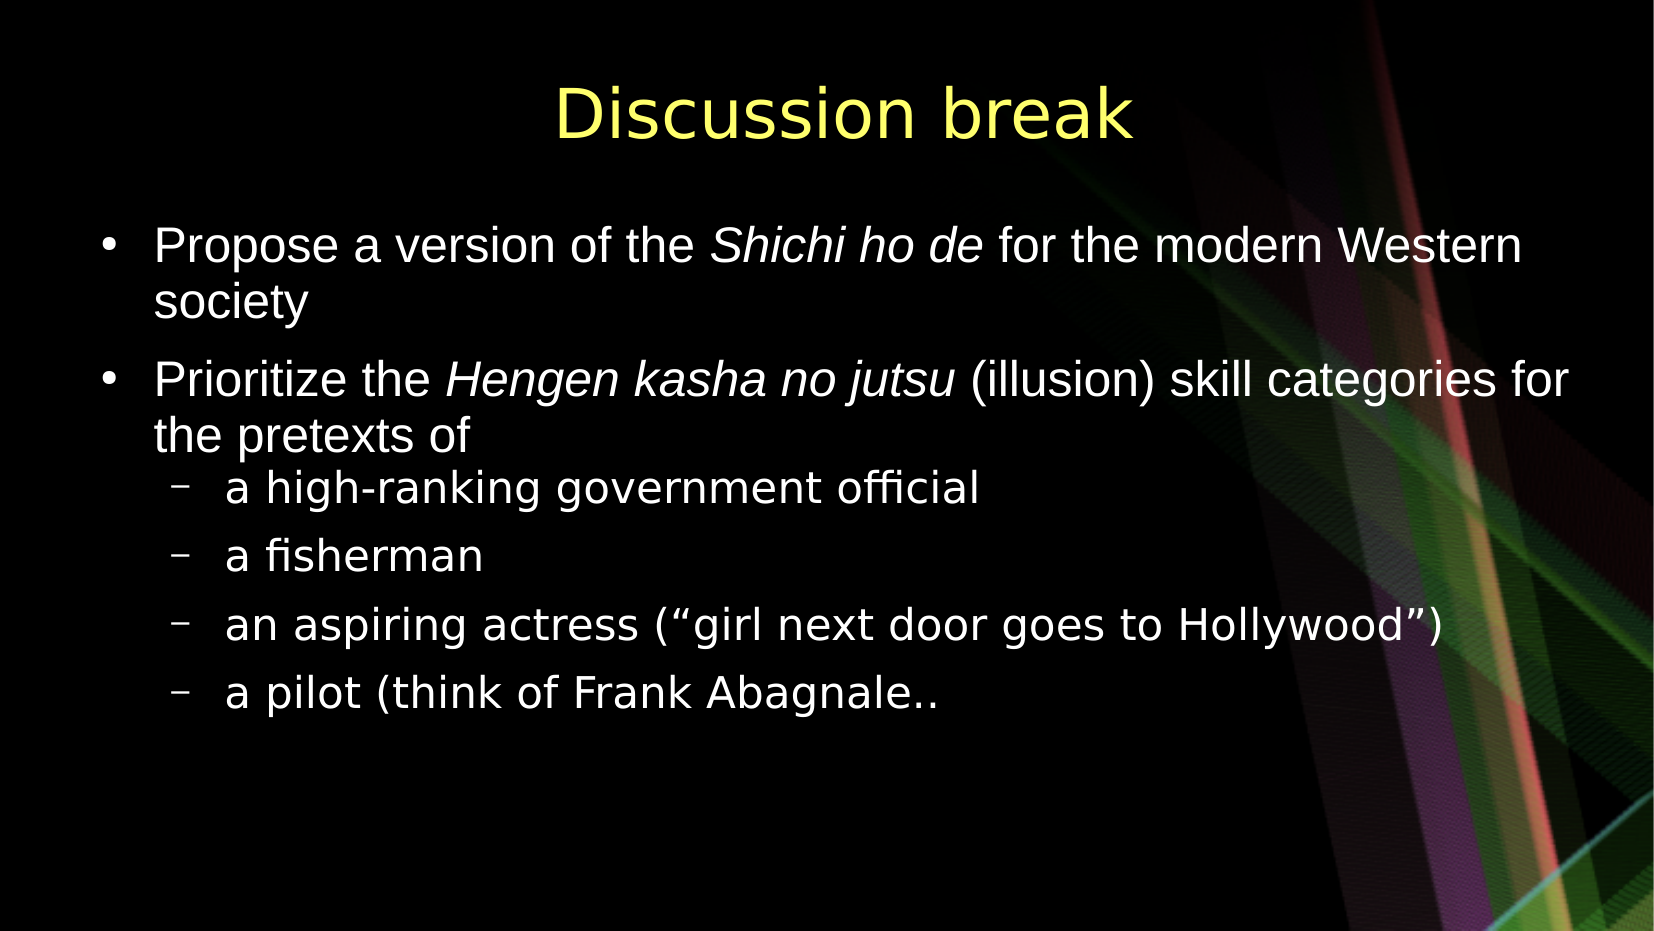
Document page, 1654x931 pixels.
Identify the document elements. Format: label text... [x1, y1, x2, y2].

list Propose a version of the Shichi ho de for the modern Western society Prioritize the Hengen kasha no jutsu (illusion) skill categories for the pretexts of a high-ranking government official a fisherman an aspiring actress (“girl next door goes to Hollywood”) a pilot (think of Frank Abagnale.. [82, 217, 1607, 898]
picture [0, 0, 1654, 931]
title Discussion break [82, 37, 1607, 193]
